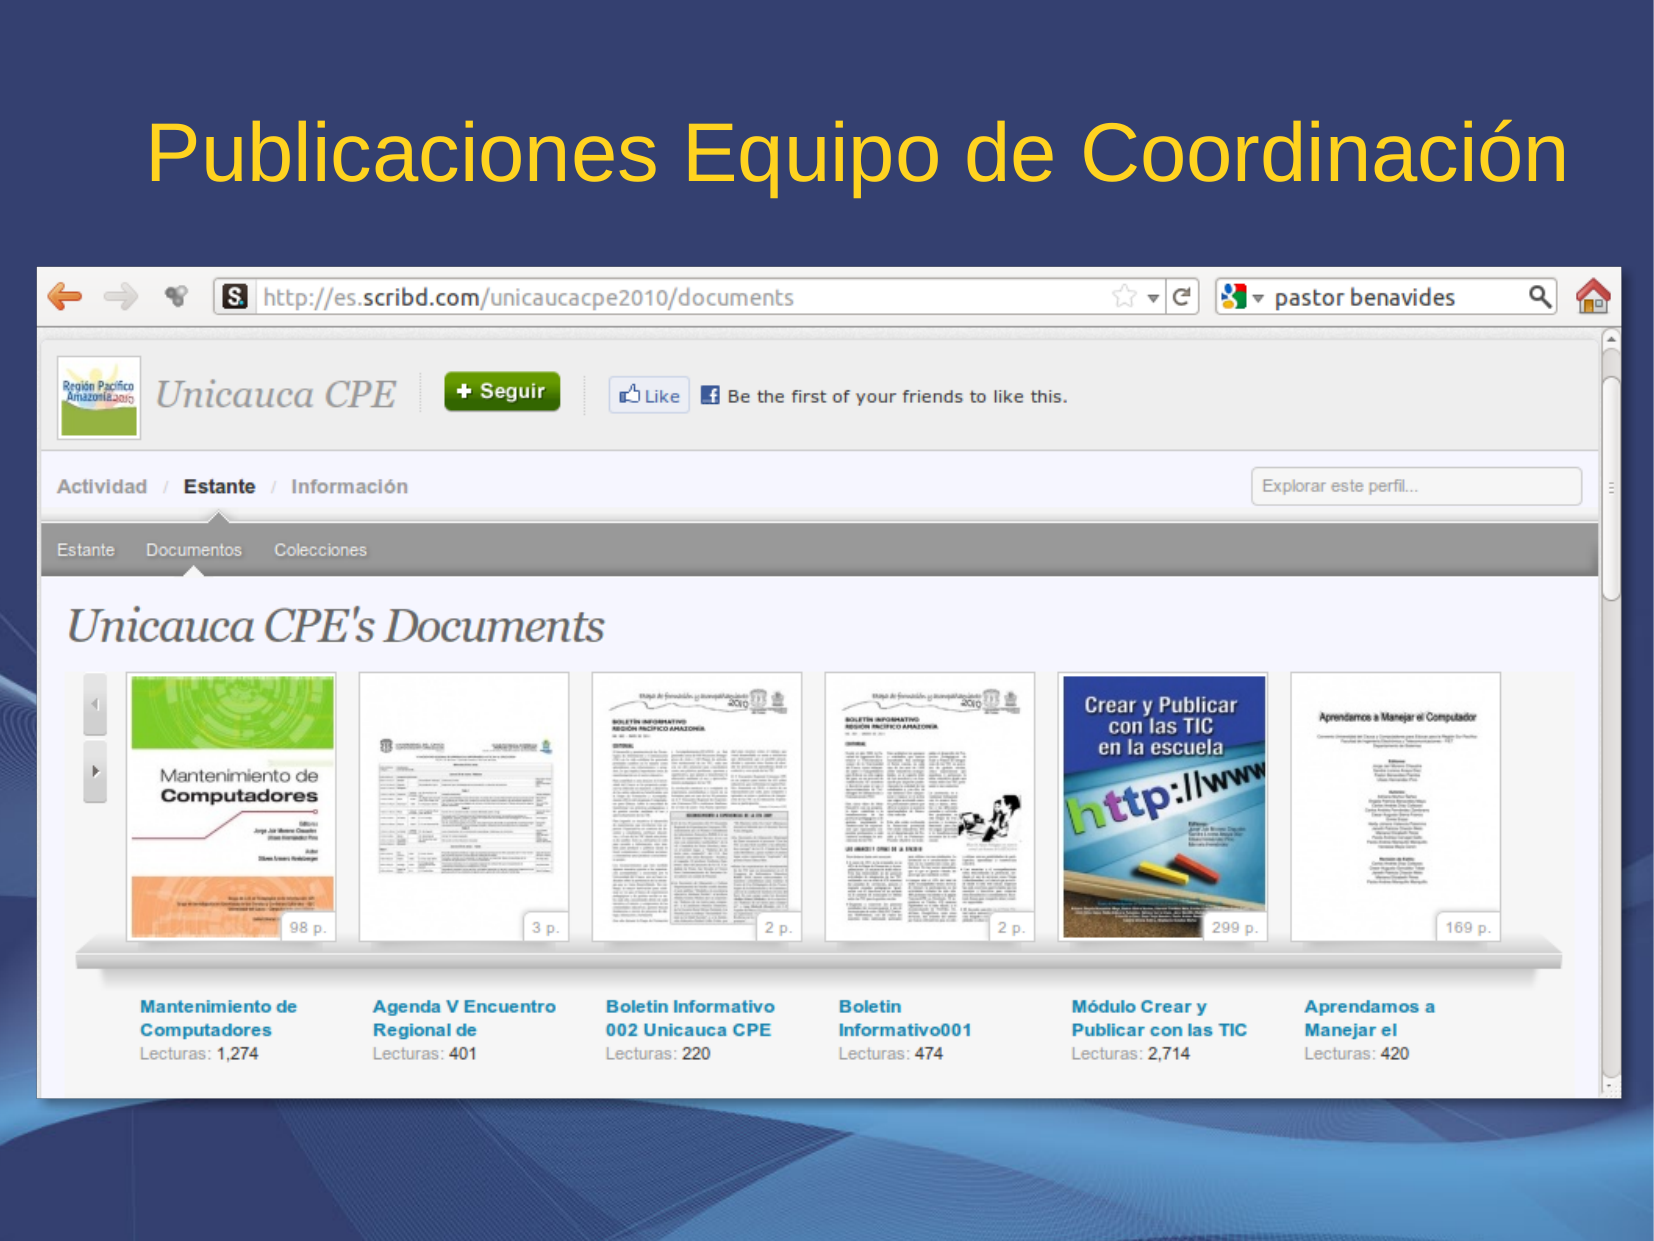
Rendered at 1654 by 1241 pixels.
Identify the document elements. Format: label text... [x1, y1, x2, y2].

title Publicaciones Equipo de Coordinación [82, 49, 1571, 257]
picture [0, 0, 1654, 1241]
